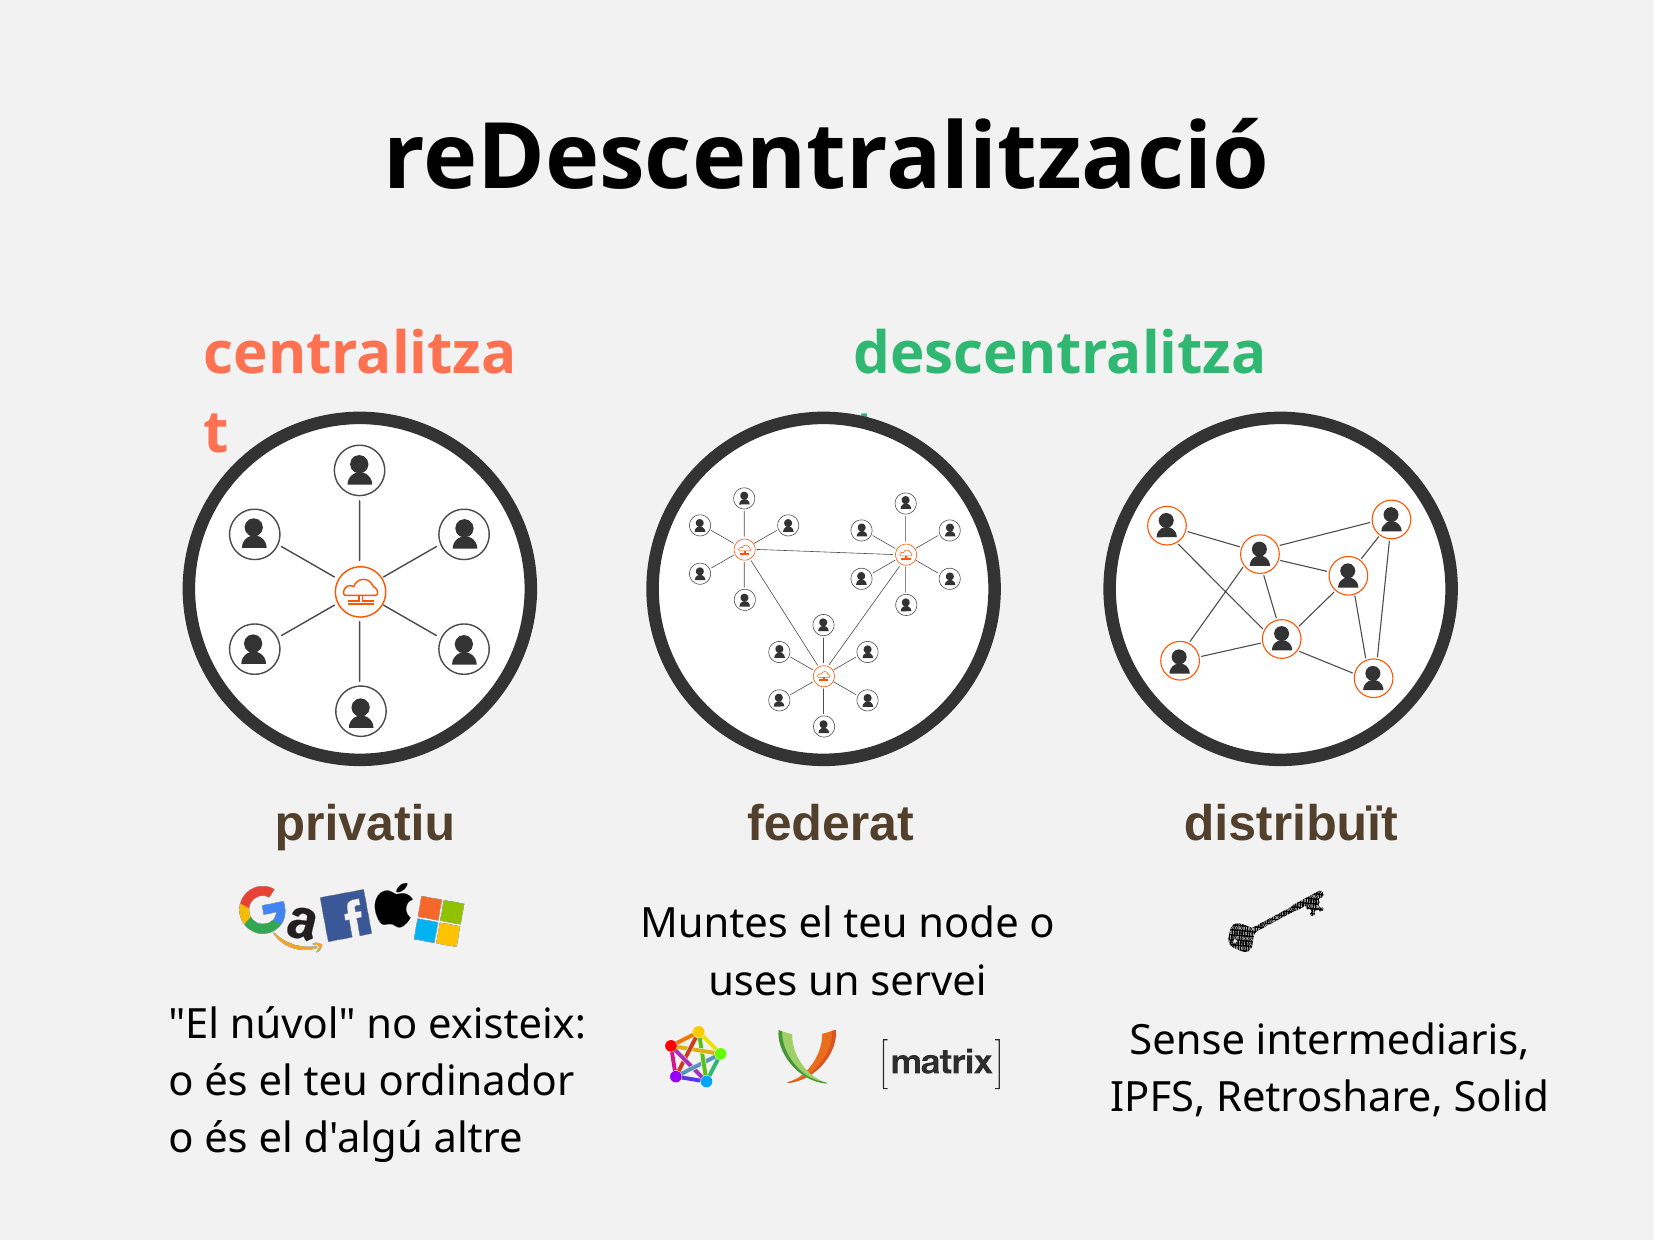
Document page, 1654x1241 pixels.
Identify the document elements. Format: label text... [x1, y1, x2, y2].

picture [182, 411, 1458, 1090]
text_box descentralitzat [838, 304, 1282, 384]
text_box Sense intermediaris, IPFS, Retroshare, Solid [1095, 1001, 1549, 1105]
text_box "El núvol" no existeix: o és el teu ordinador o és el d'algú altre [153, 986, 580, 1133]
title reDescentralització [82, 49, 1571, 257]
text_box centralitzat [188, 304, 532, 411]
